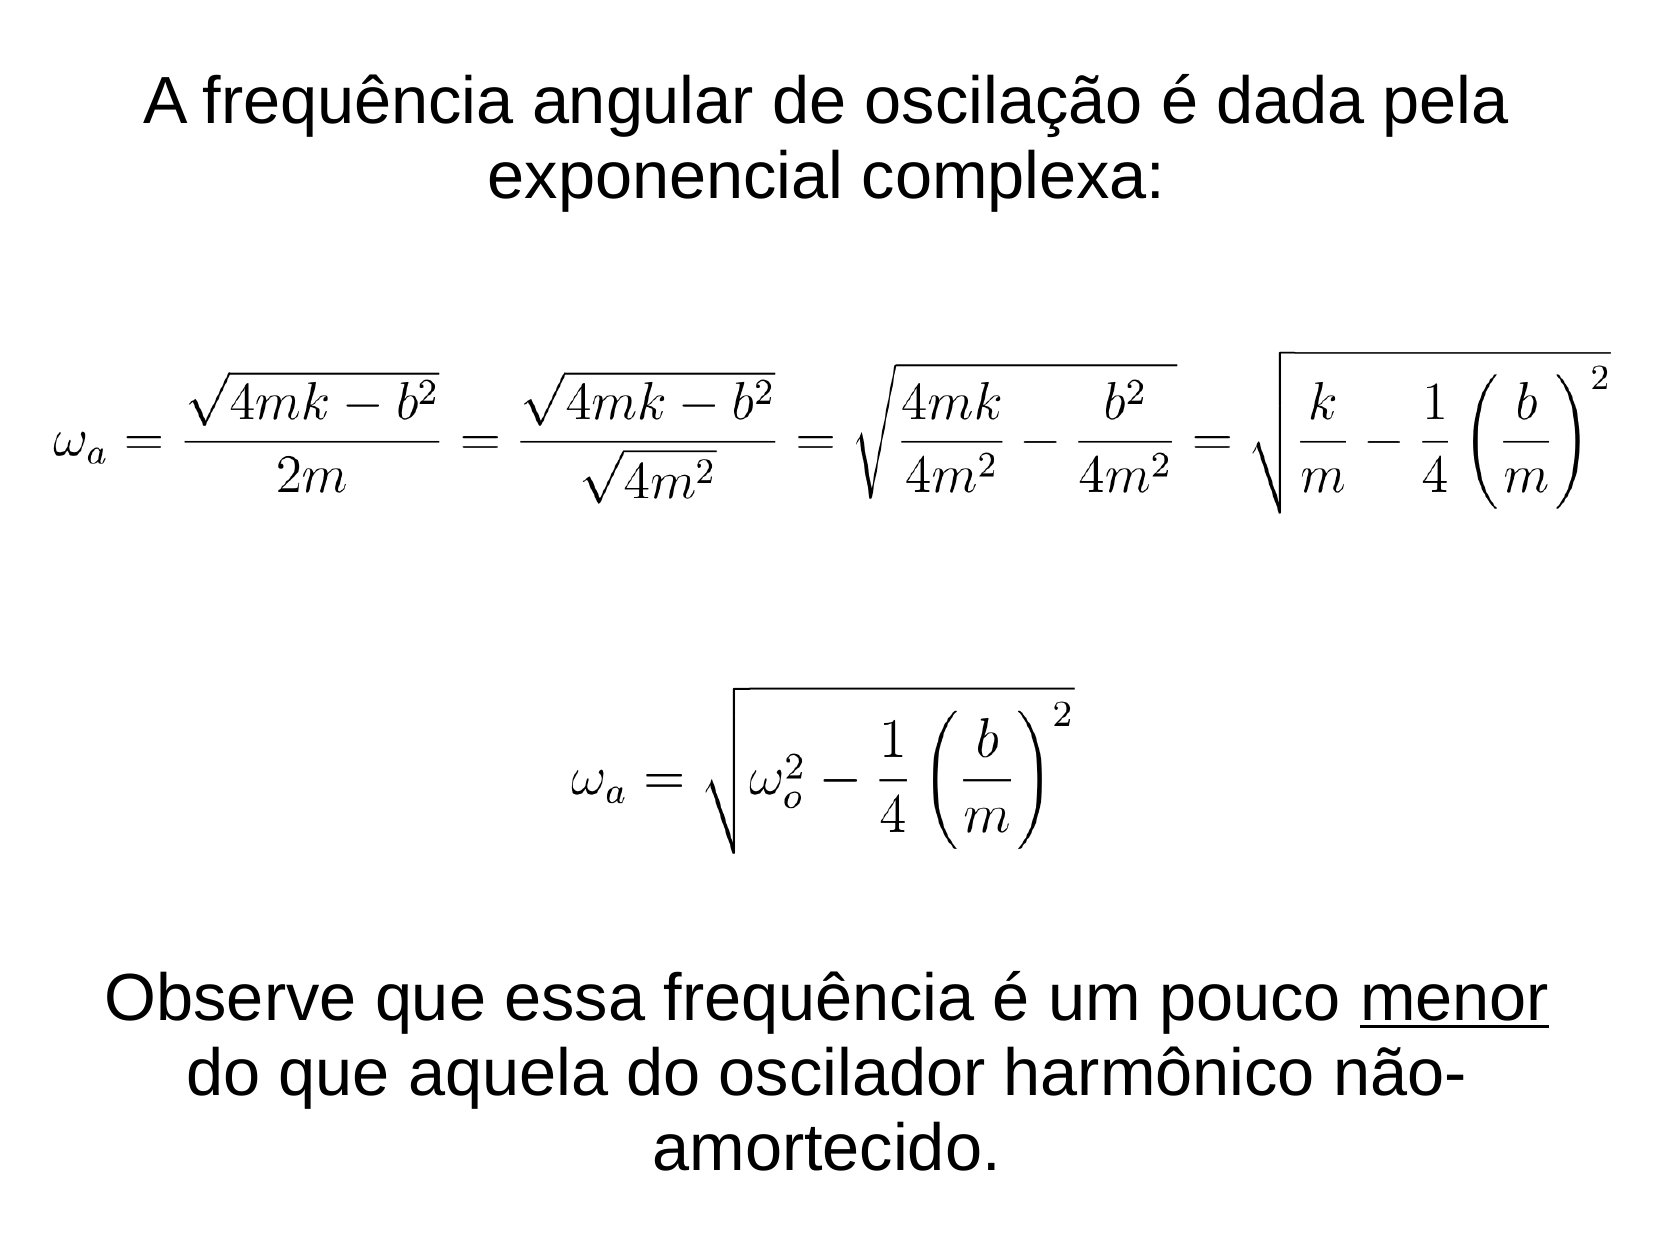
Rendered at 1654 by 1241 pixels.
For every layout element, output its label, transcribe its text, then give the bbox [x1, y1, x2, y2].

subtitle A frequência angular de oscilação é dada pela exponencial complexa: Observe que essa frequência é um pouco menor do que aquela do oscilador harmônico não-amortecido. [82, 63, 1571, 332]
subtitle A frequência angular de oscilação é dada pela exponencial complexa: Observe que essa frequência é um pouco menor do que aquela do oscilador harmônico não-amortecido. [82, 532, 1571, 1185]
picture [11, 332, 1652, 532]
picture [543, 667, 1106, 869]
